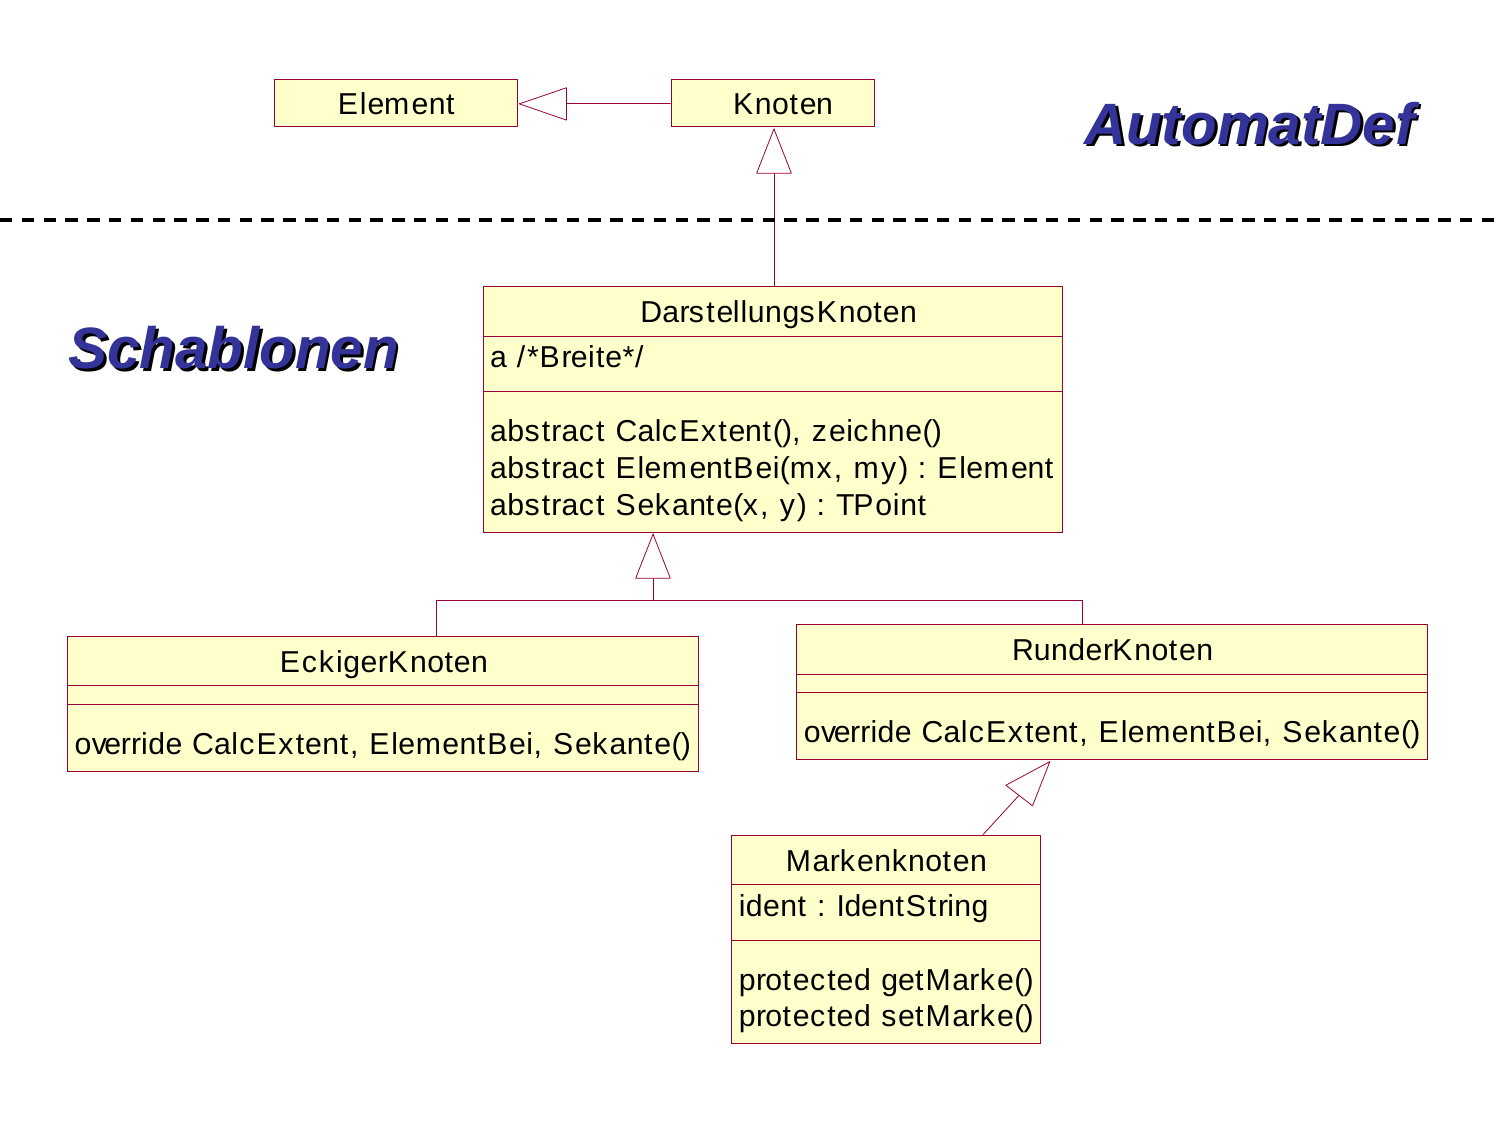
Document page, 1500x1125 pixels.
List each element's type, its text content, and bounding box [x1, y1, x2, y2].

text_box Schablonen [53, 302, 414, 389]
picture [0, 31, 1500, 1096]
text_box AutomatDef [1069, 78, 1430, 164]
